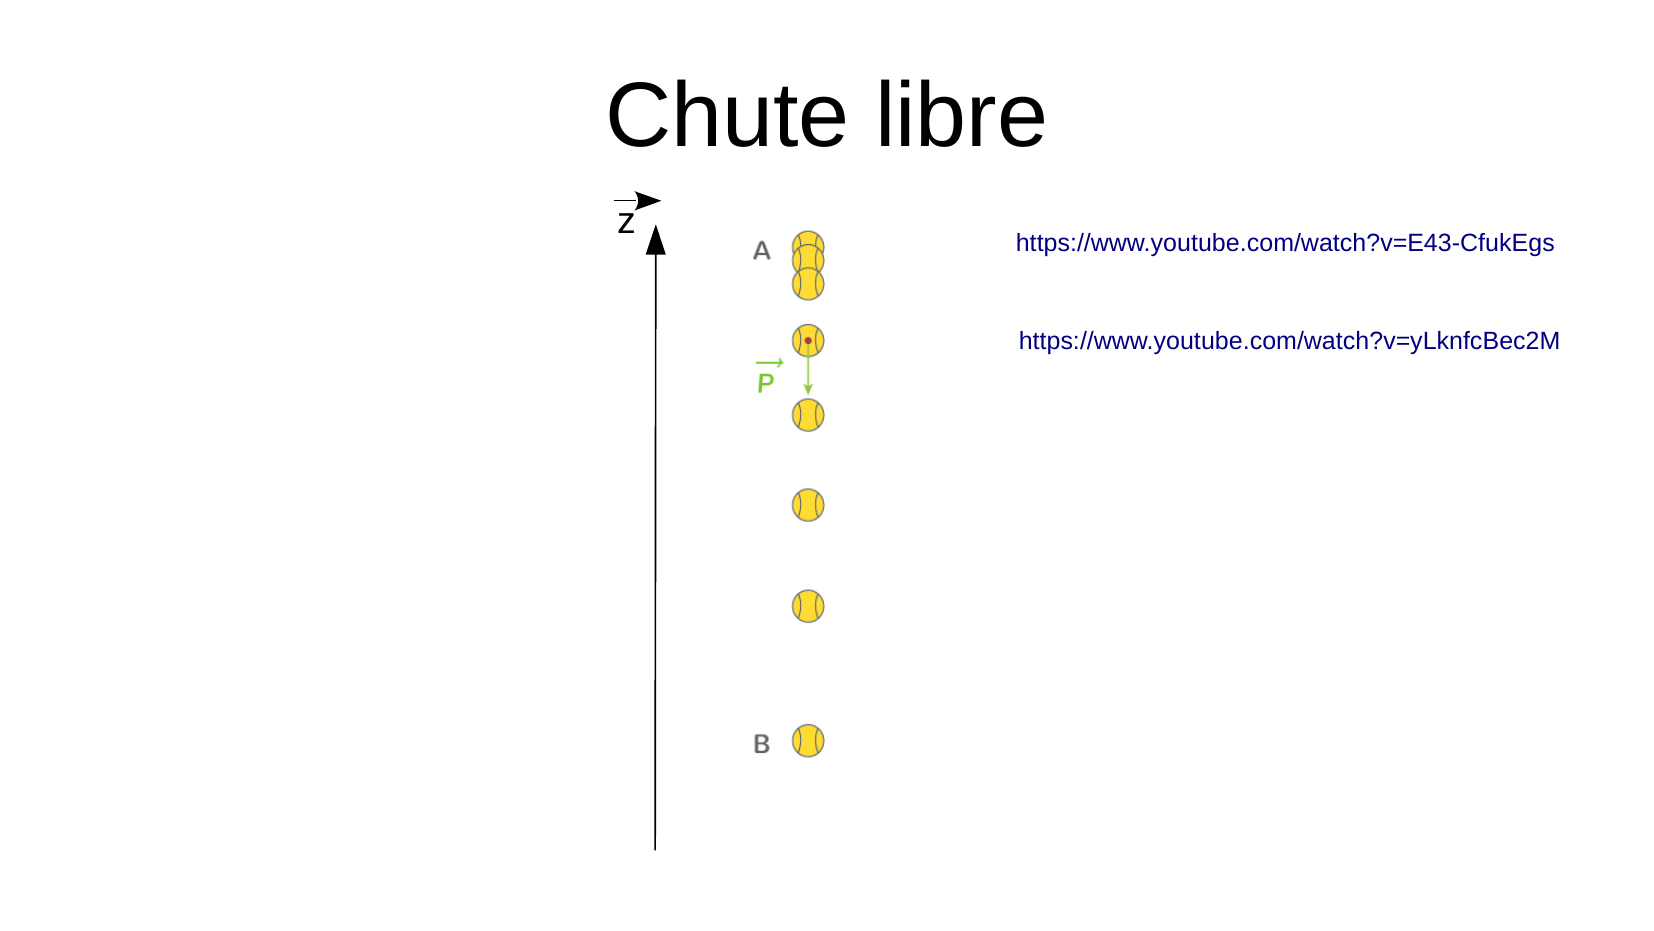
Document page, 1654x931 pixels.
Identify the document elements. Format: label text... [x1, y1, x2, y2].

text_box z [602, 192, 686, 250]
title Chute libre [82, 37, 1571, 193]
list https://www.youtube.com/watch?v=E43-CfukEgs [944, 228, 1630, 296]
picture [661, 212, 978, 792]
text_box https://www.youtube.com/watch?v=yLknfcBec2M [1003, 318, 1654, 390]
